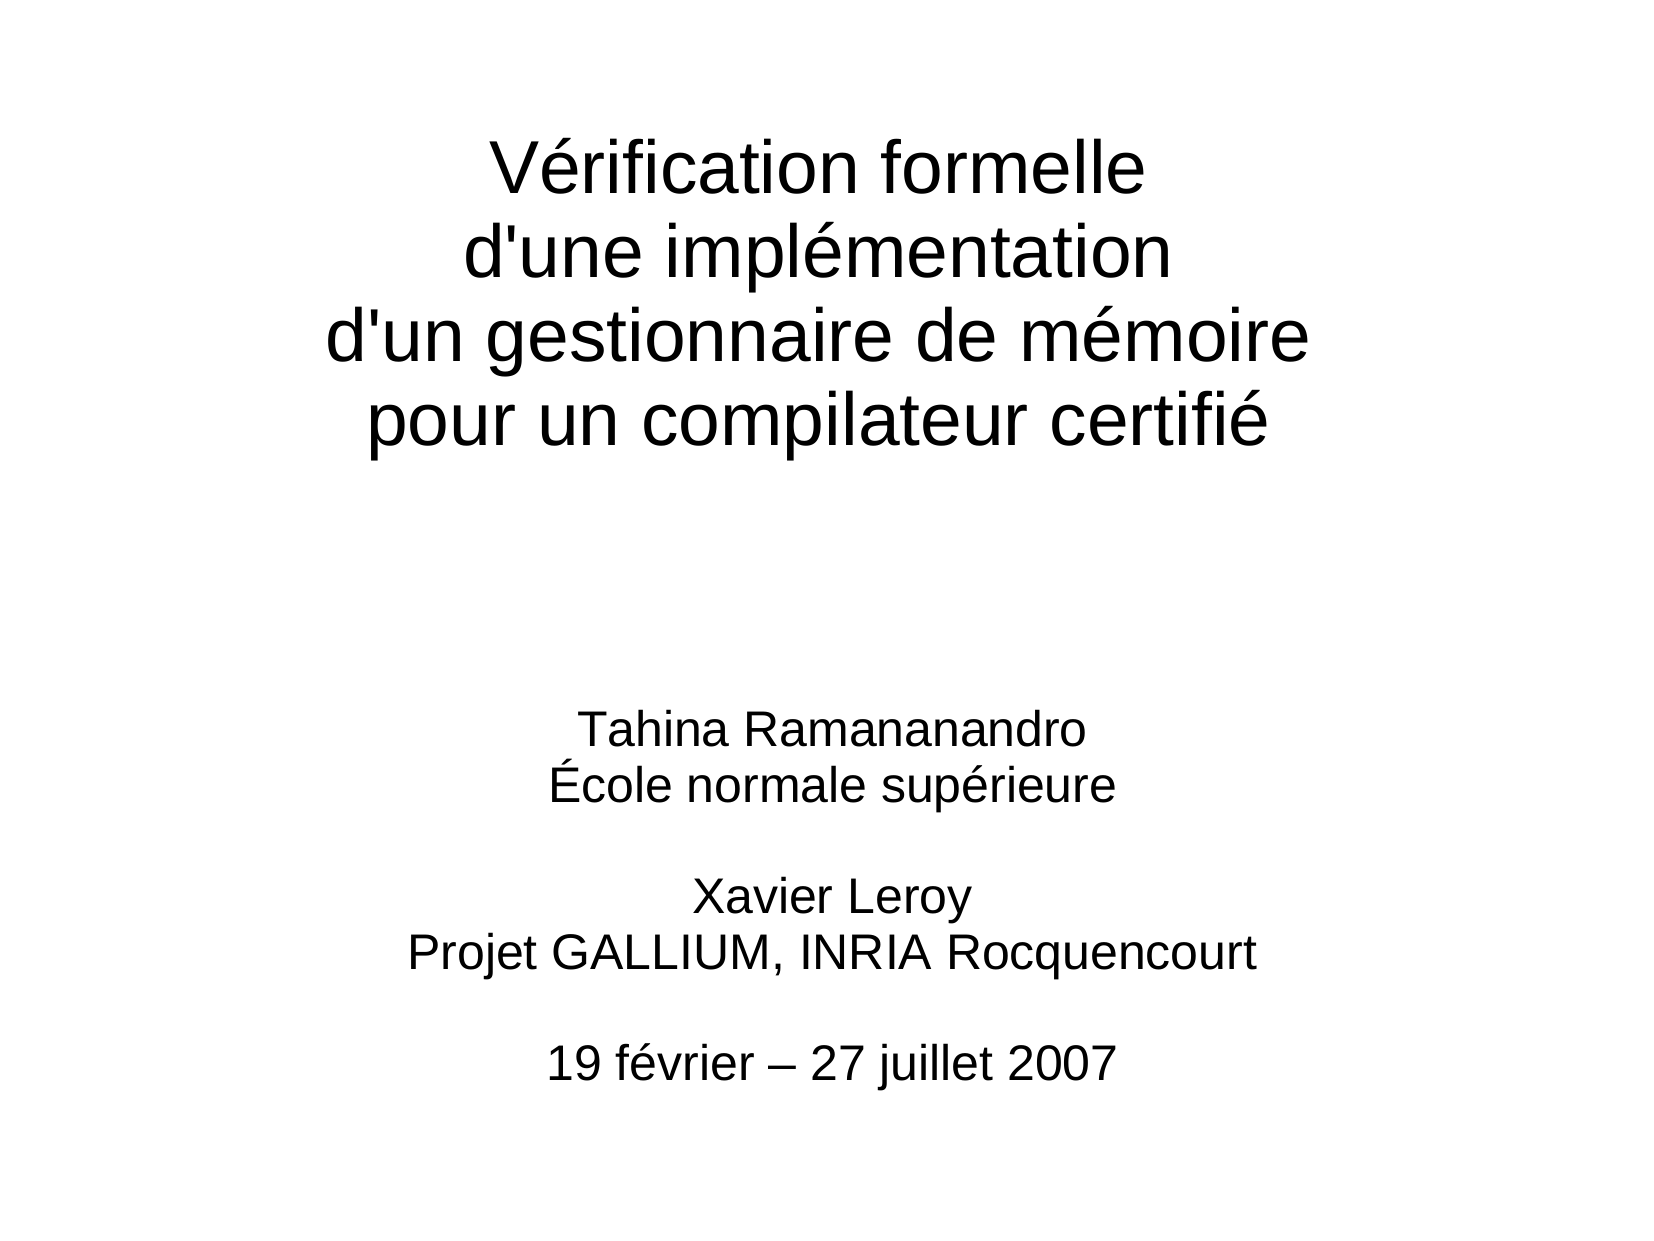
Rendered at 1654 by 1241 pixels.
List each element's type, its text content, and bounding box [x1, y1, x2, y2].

text_box Tahina Ramananandro École normale supérieure Xavier Leroy Projet GALLIUM, INRIA Rocquencourt 19 février – 27 juillet 2007 [392, 693, 1273, 1143]
text_box Vérification formelle d'une implémentation d'un gestionnaire de mémoire pour un compilateur certifié [310, 118, 1327, 505]
